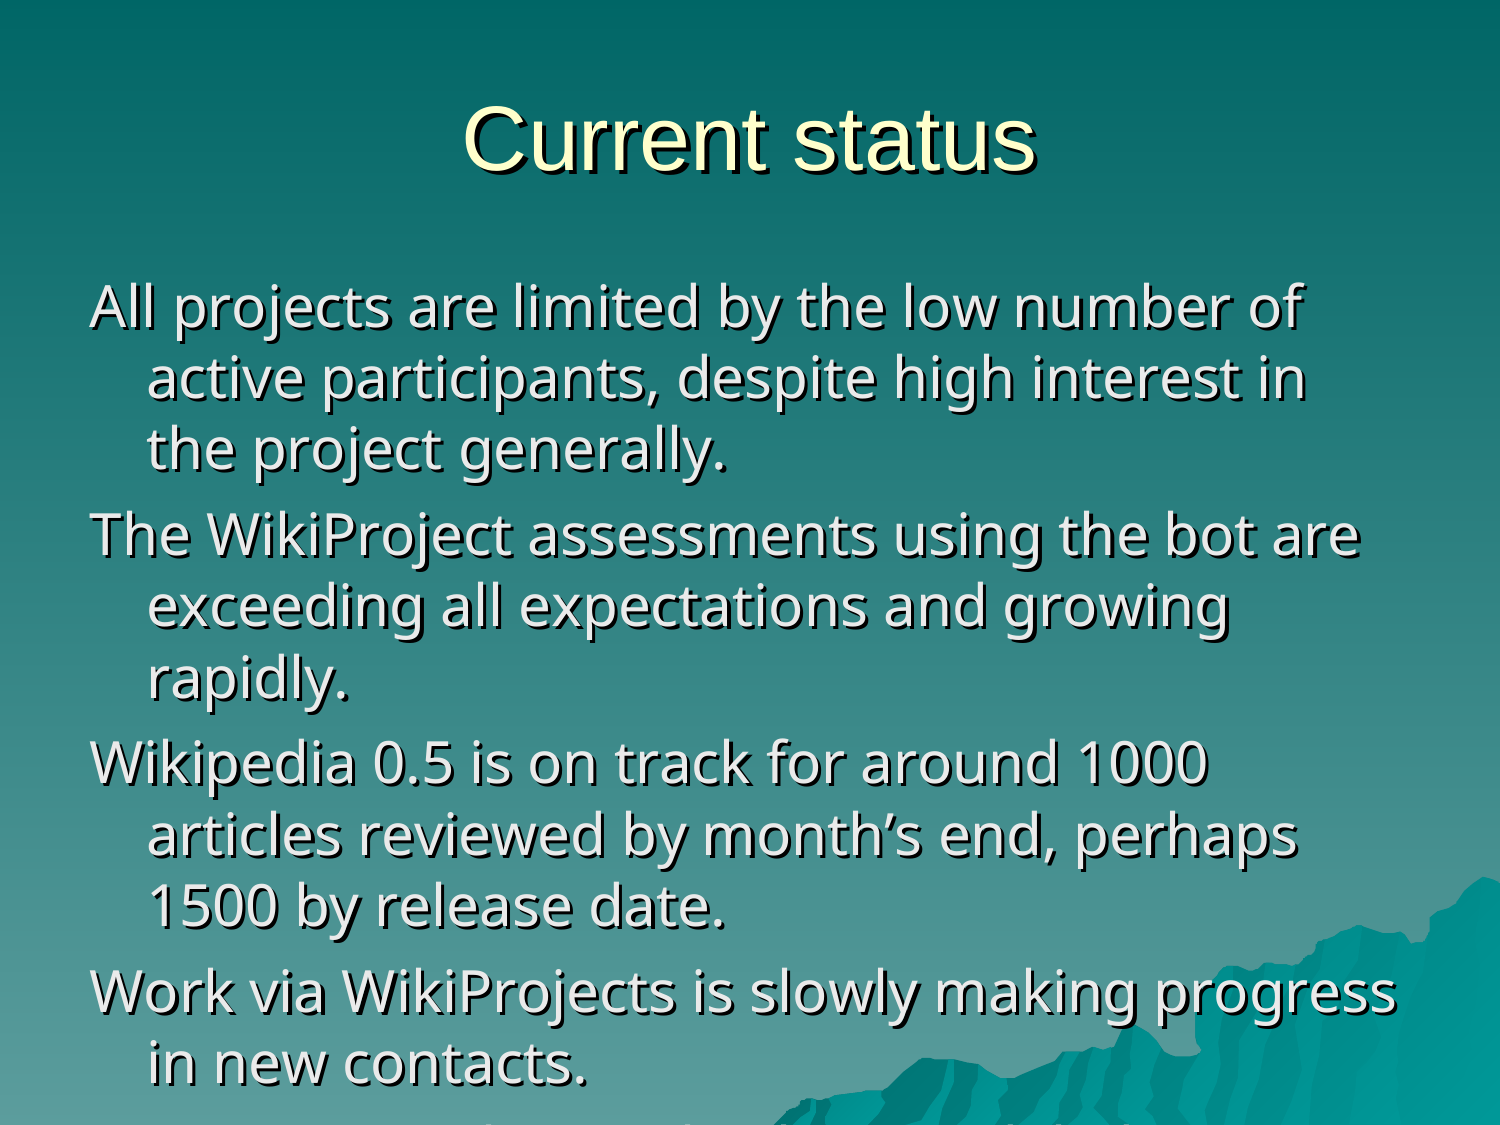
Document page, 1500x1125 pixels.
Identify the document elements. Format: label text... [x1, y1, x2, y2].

list All projects are limited by the low number of active participants, despite high interest in the project generally. The WikiProject assessments using the bot are exceeding all expectations and growing rapidly. Wikipedia 0.5 is on track for around 1000 articles reviewed by month’s end, perhaps 1500 by release date. Work via WikiProjects is slowly making progress in new contacts. Core Topics is being slowly remodeled. [75, 262, 1426, 1125]
title Current status [75, 45, 1426, 233]
